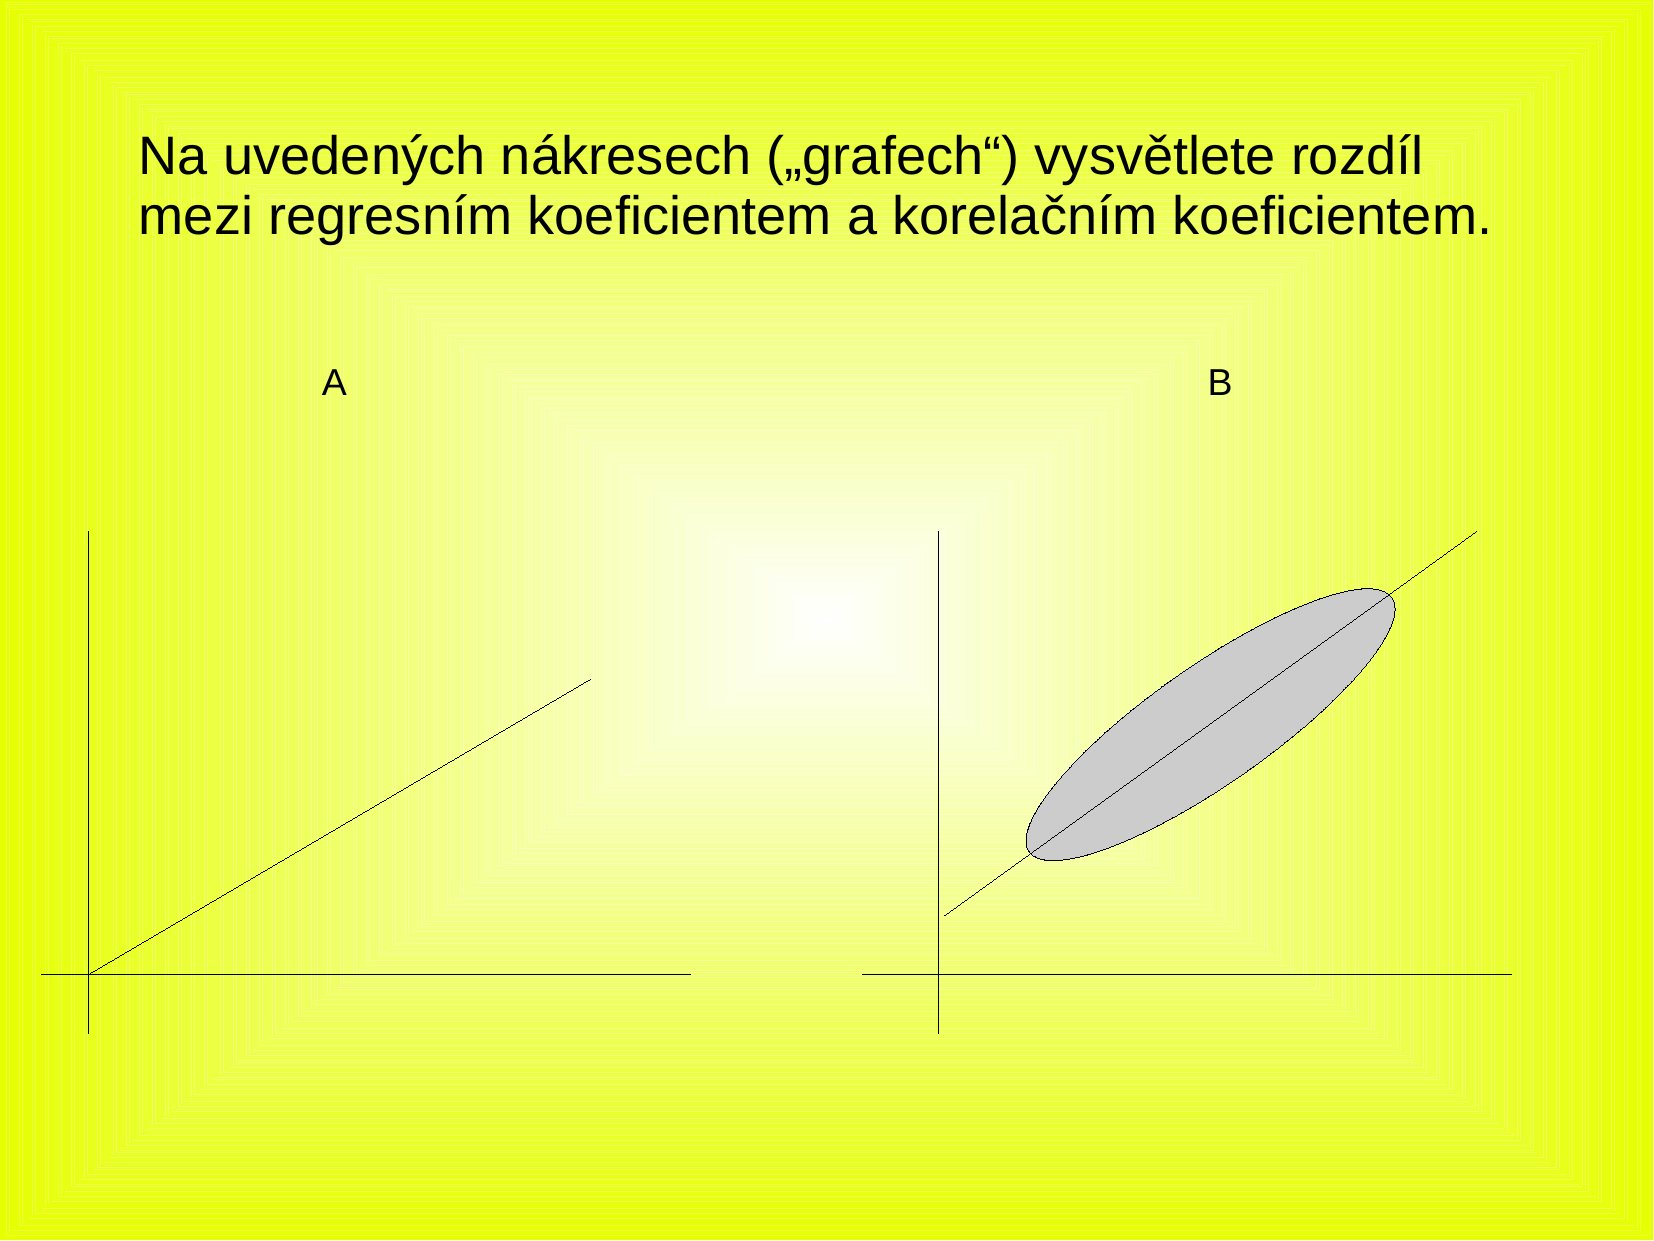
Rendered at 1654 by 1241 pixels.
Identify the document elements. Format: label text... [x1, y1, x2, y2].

text_box [1026, 588, 1396, 861]
text_box Na uvedených nákresech („grafech“) vysvětlete rozdíl mezi regresním koeficientem a korelačním koeficientem. [124, 118, 1542, 254]
text_box A B [307, 354, 1489, 412]
